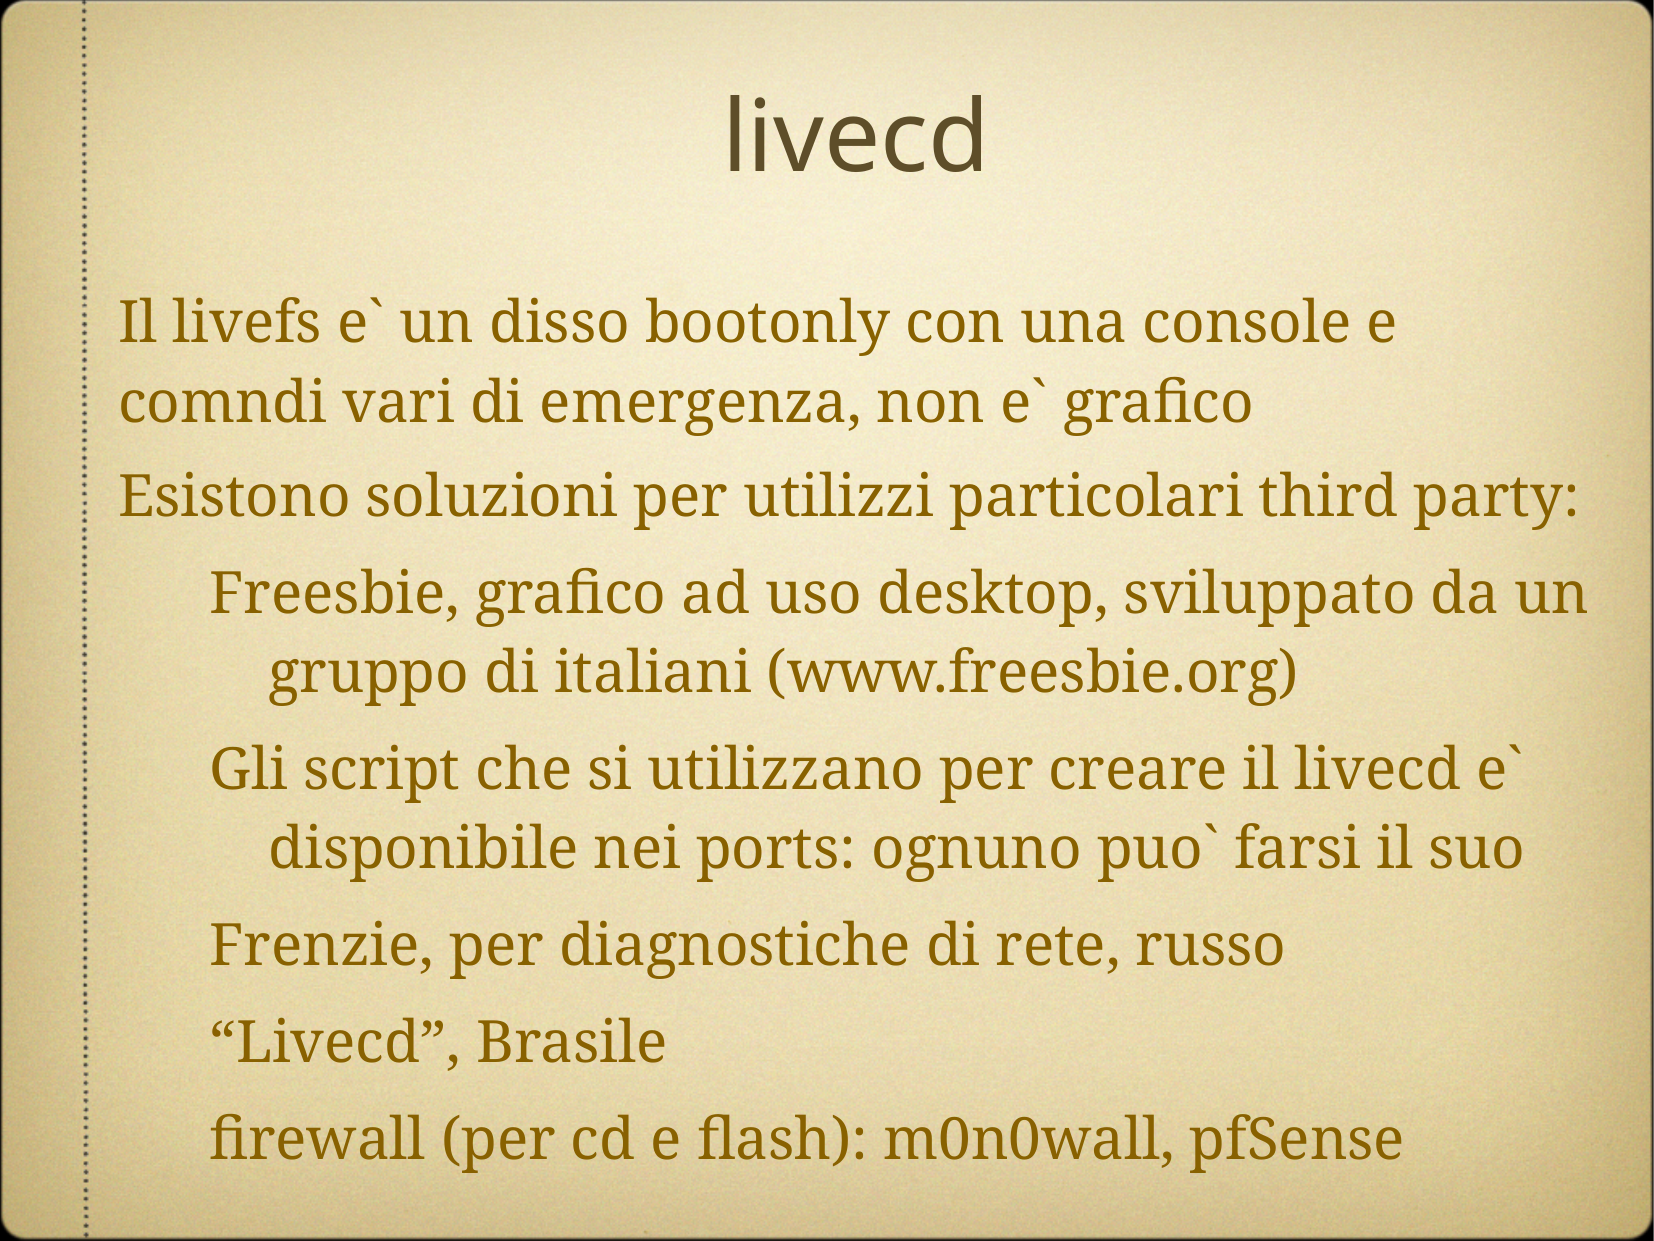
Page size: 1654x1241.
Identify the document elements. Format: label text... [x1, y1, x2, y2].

picture [0, 0, 1654, 1241]
title livecd [118, 0, 1595, 265]
list Il livefs e` un disso bootonly con una console e comndi vari di emergenza, non e` grafico Esistono soluzioni per utilizzi particolari third party: Freesbie, grafico ad uso desktop, sviluppato da un gruppo di italiani (www.freesbie.org) Gli script che si utilizzano per creare il livecd e` disponibile nei ports: ognuno puo` farsi il suo Frenzie, per diagnostiche di rete, russo “Livecd”, Brasile firewall (per cd e flash): m0n0wall, pfSense [118, 280, 1609, 1182]
